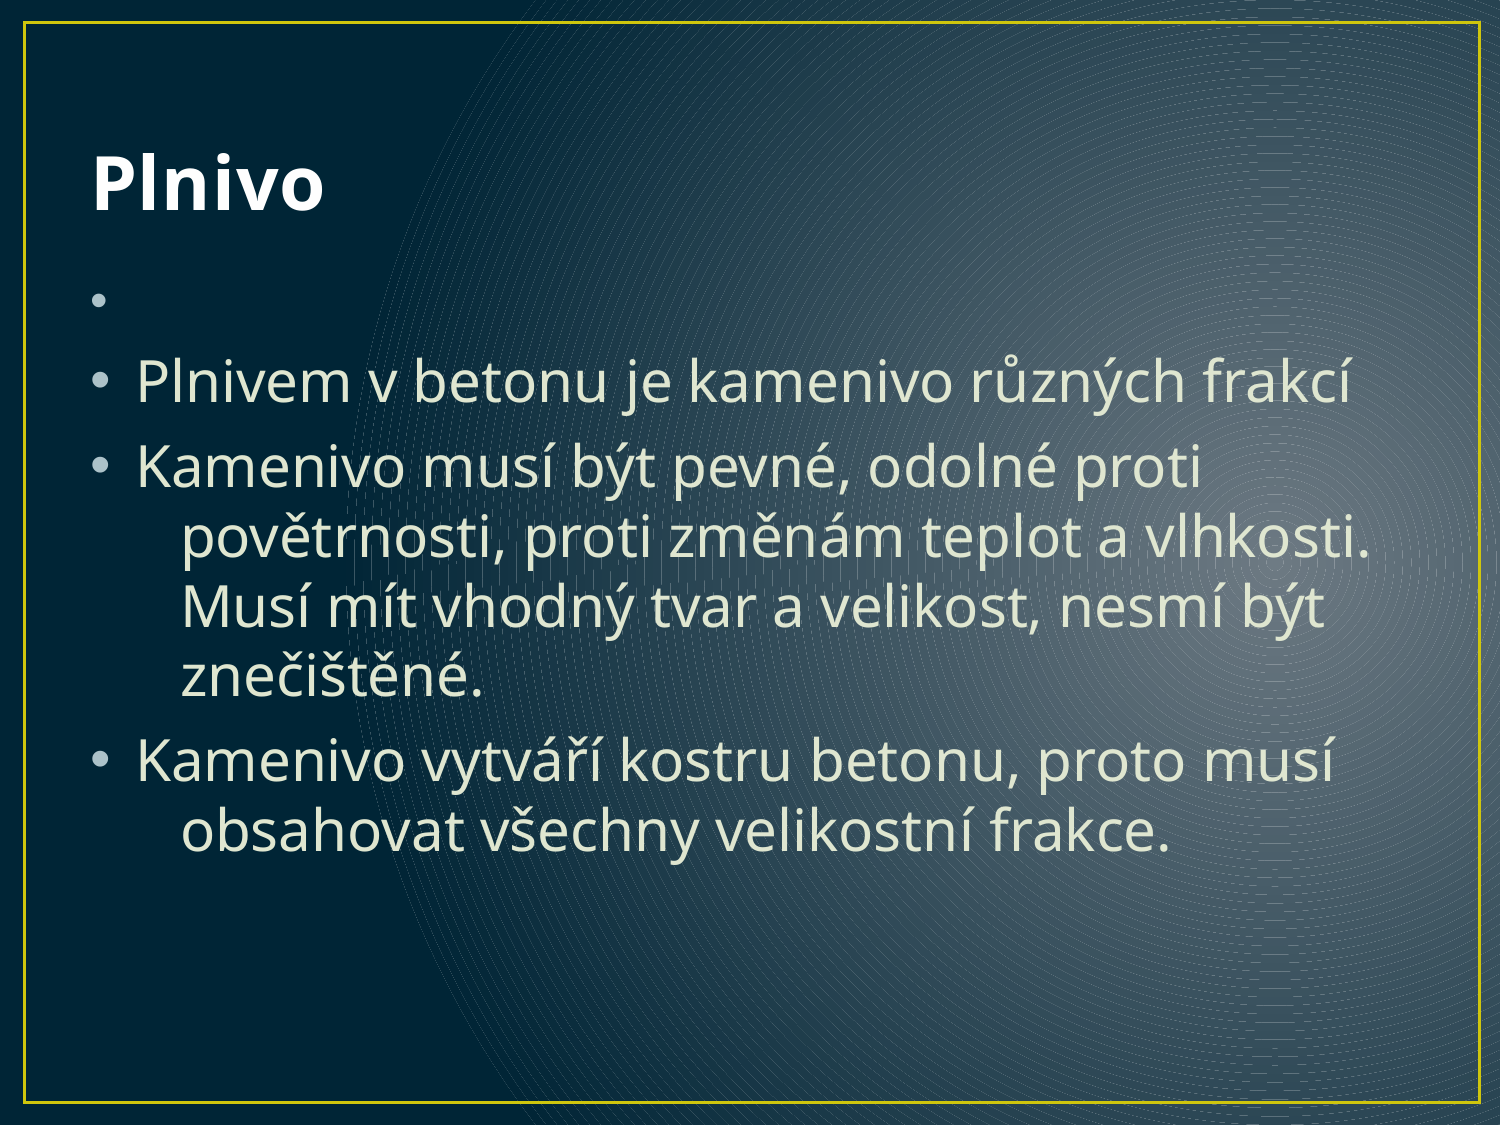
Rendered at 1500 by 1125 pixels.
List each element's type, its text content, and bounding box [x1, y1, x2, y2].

list Plnivem v betonu je kamenivo různých frakcí Kamenivo musí být pevné, odolné proti povětrnosti, proti změnám teplot a vlhkosti. Musí mít vhodný tvar a velikost, nesmí být znečištěné. Kamenivo vytváří kostru betonu, proto musí obsahovat všechny velikostní frakce. [75, 262, 1426, 1005]
title Plnivo [75, 45, 1426, 233]
